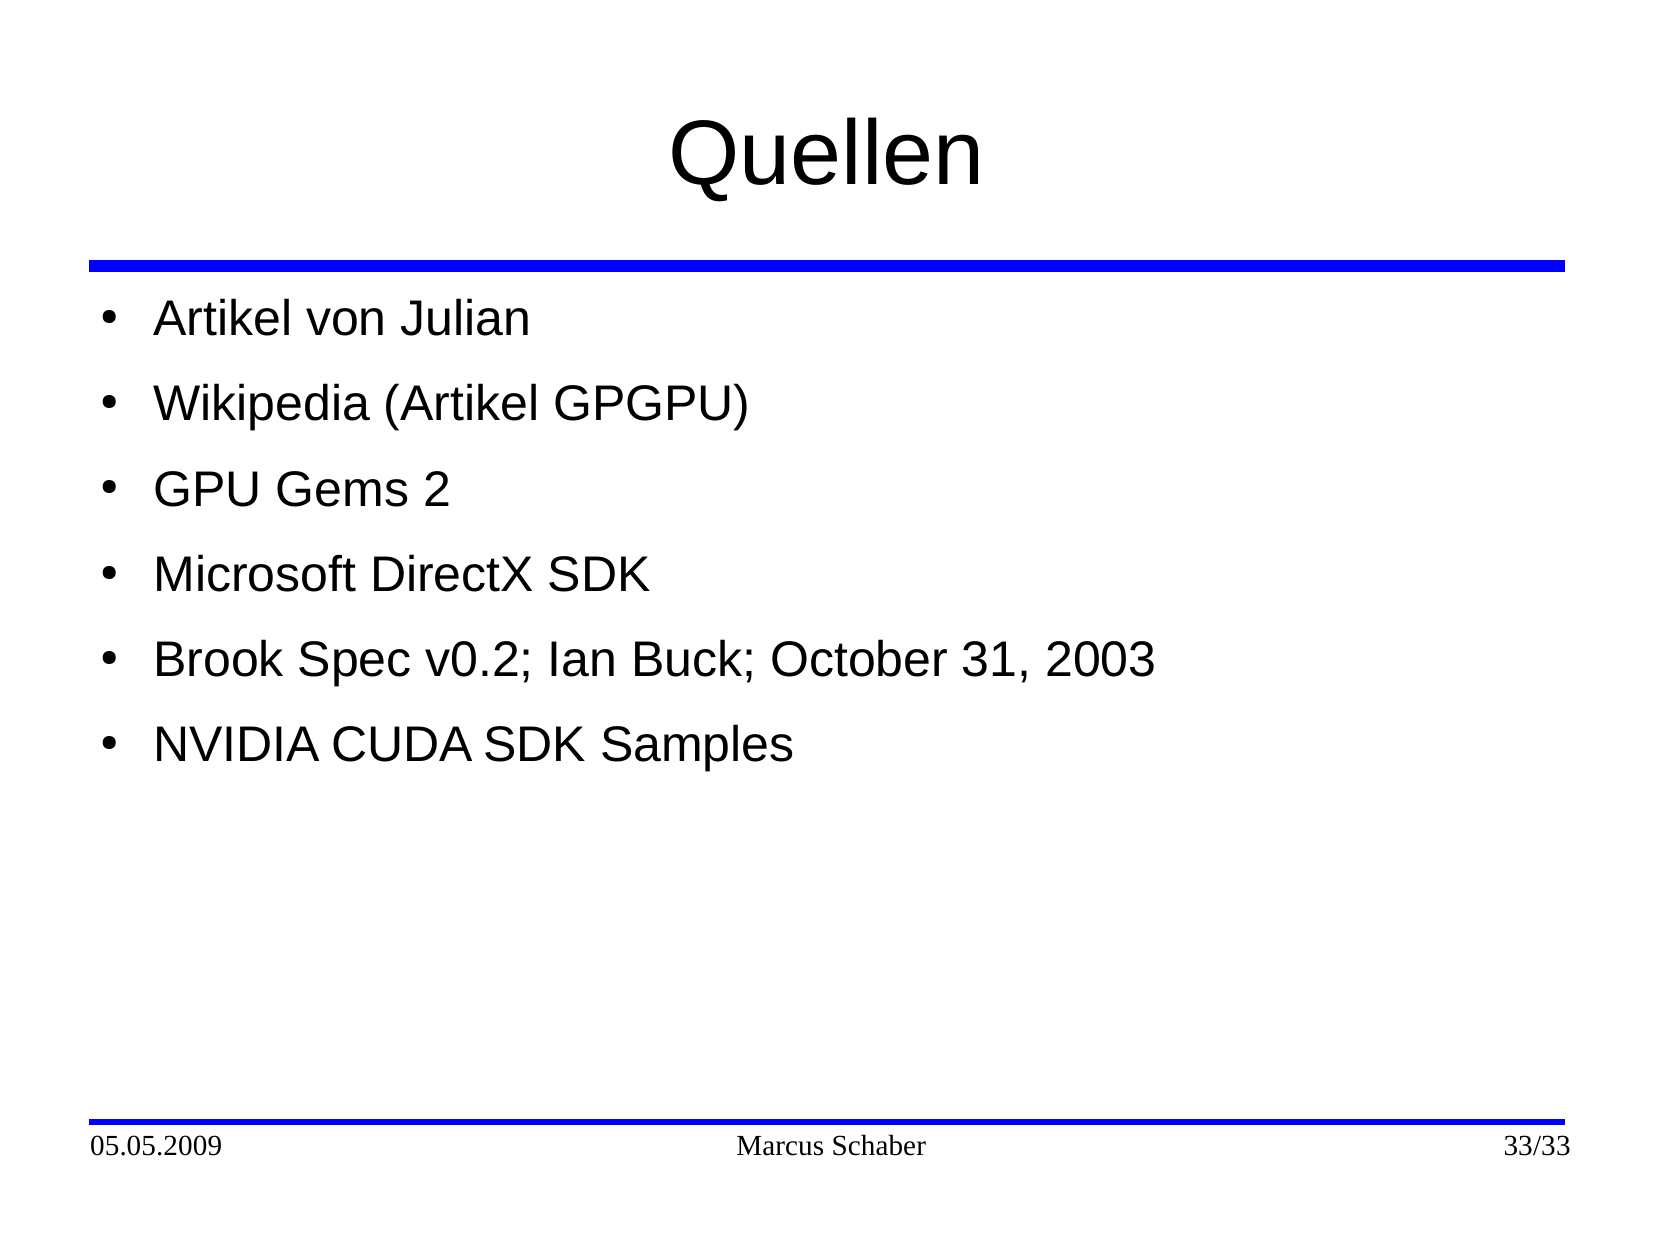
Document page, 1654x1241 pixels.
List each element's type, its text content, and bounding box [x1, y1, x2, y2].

title Quellen [82, 49, 1571, 257]
list Artikel von Julian Wikipedia (Artikel GPGPU) GPU Gems 2 Microsoft DirectX SDK Brook Spec v0.2; Ian Buck; October 31, 2003 NVIDIA CUDA SDK Samples [82, 290, 1571, 1109]
